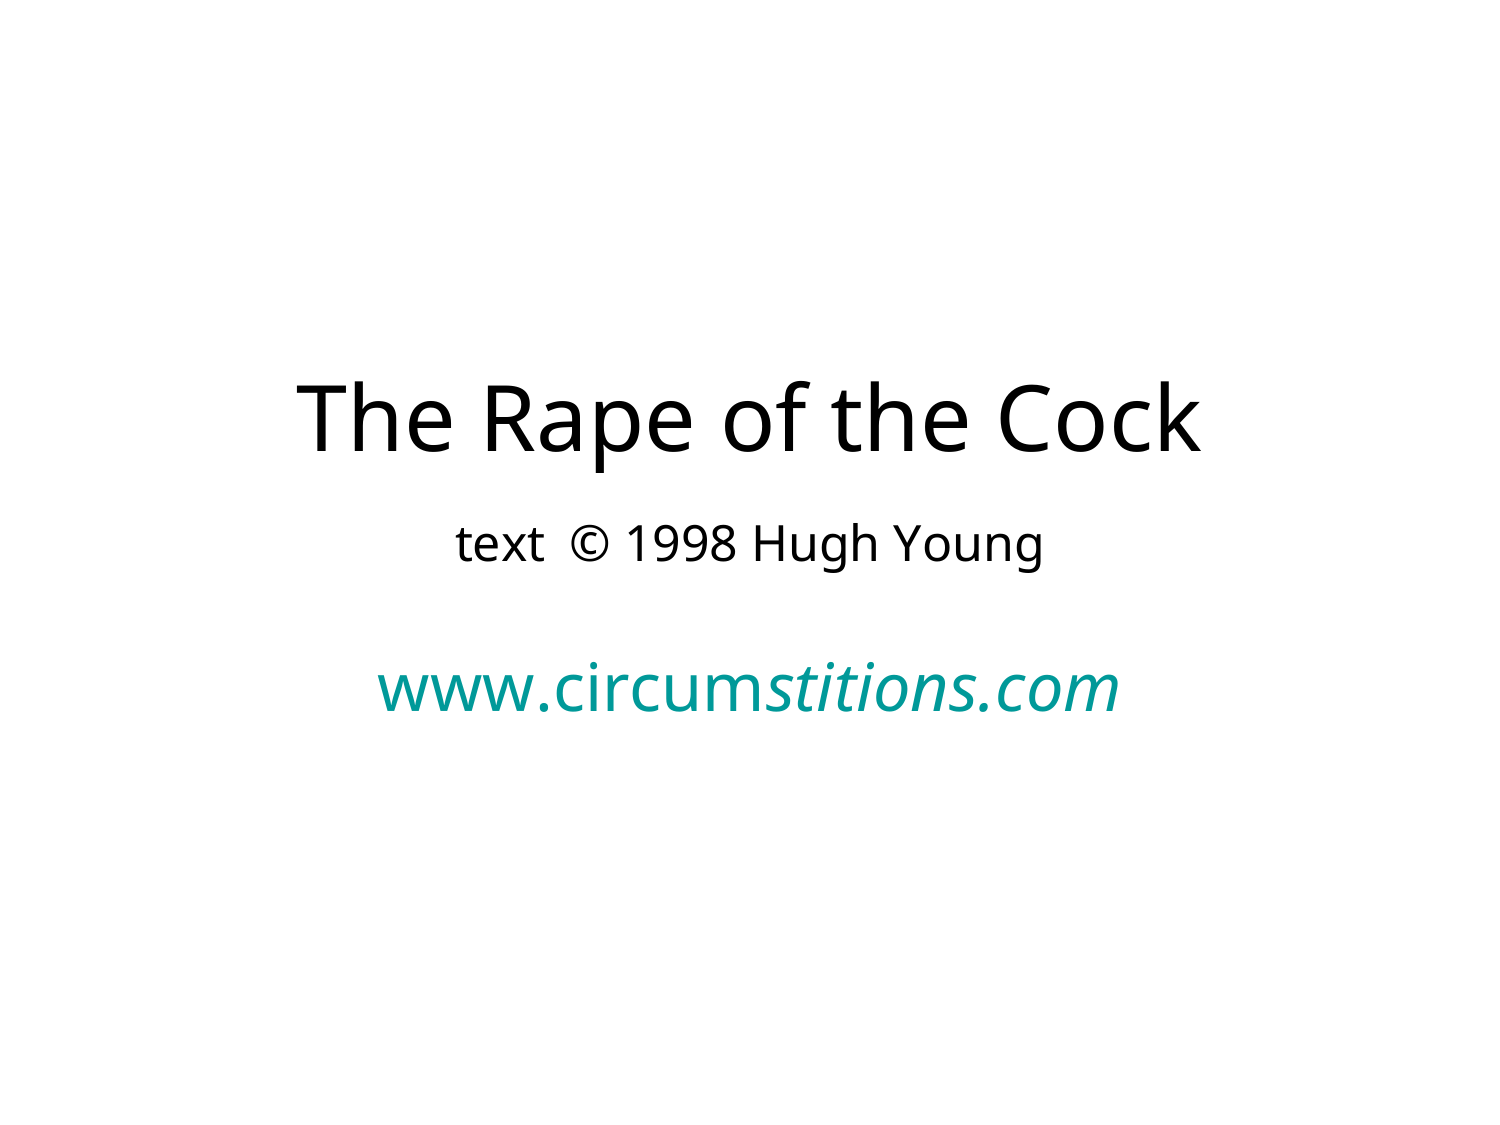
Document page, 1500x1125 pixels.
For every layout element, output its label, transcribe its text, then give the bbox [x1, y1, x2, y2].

subtitle www.circumstitions.com [225, 637, 1276, 926]
title The Rape of the Cock text © 1998 Hugh Young [112, 349, 1388, 591]
